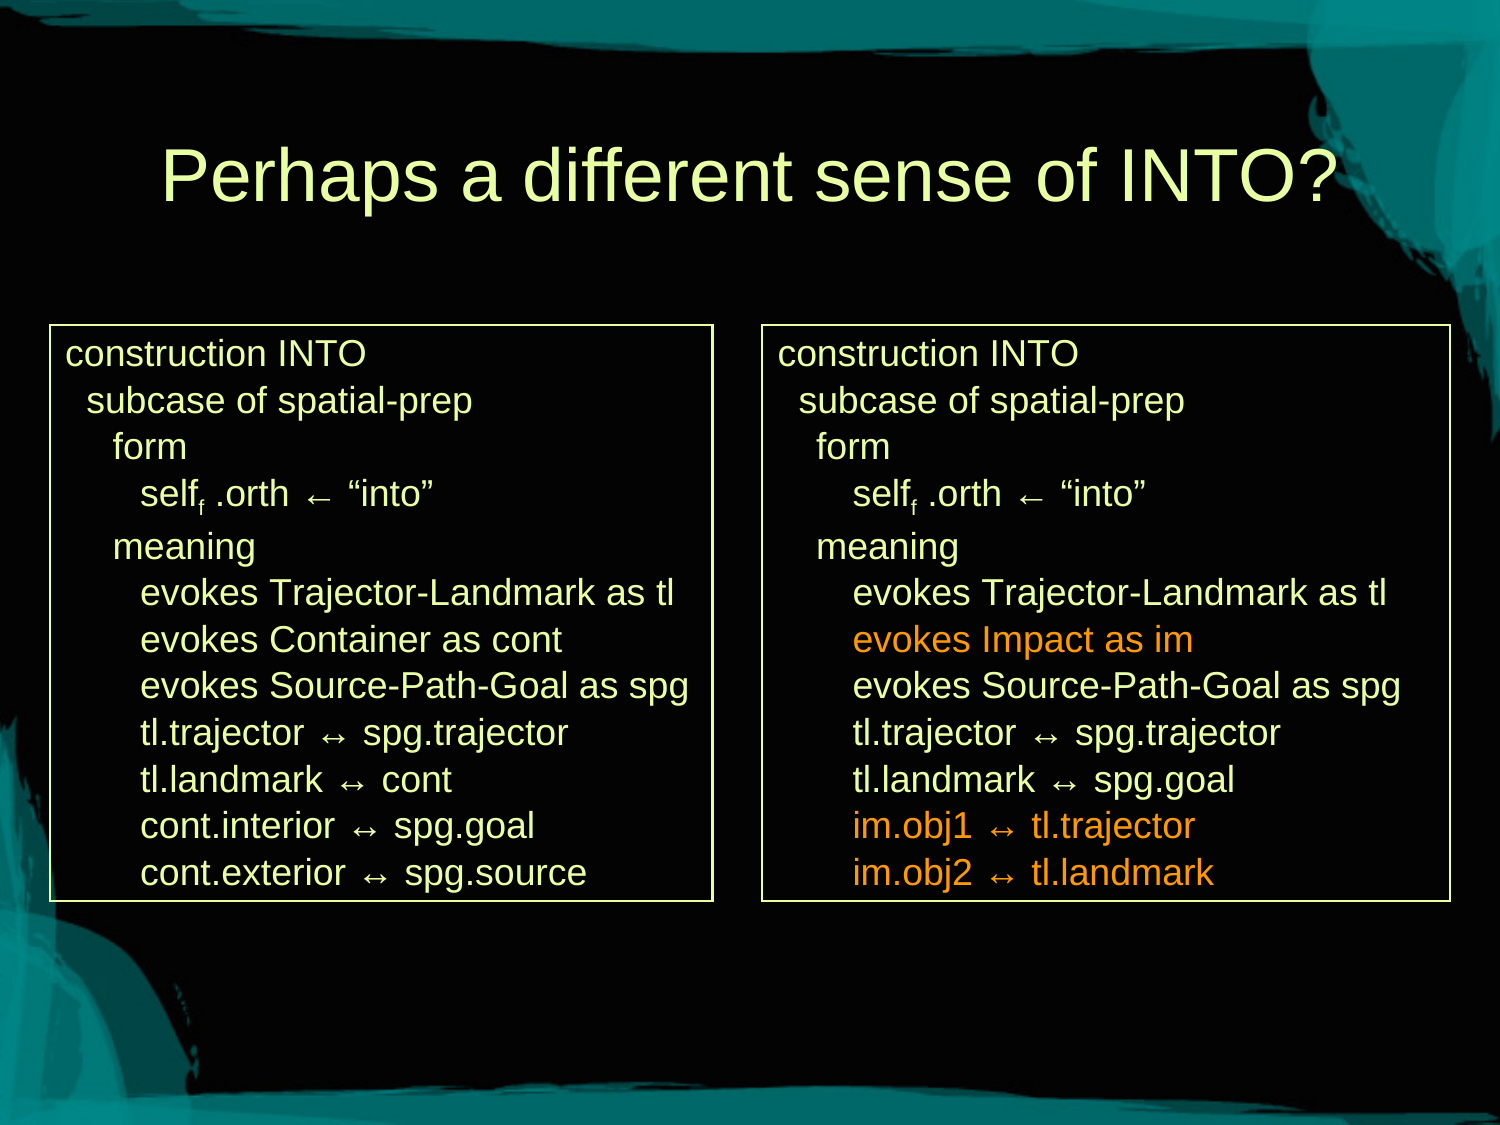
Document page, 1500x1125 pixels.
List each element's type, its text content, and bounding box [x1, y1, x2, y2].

picture [0, 0, 1500, 1125]
text_box construction INTO subcase of spatial-prep form selff .orth ← “into” meaning evokes Trajector-Landmark as tl evokes Container as cont evokes Source-Path-Goal as spg tl.trajector ↔ spg.trajector tl.landmark ↔ cont cont.interior ↔ spg.goal cont.exterior ↔ spg.source [50, 324, 713, 902]
title Perhaps a different sense of INTO? [112, 87, 1388, 263]
text_box construction INTO subcase of spatial-prep form selff .orth ← “into” meaning evokes Trajector-Landmark as tl evokes Impact as im evokes Source-Path-Goal as spg tl.trajector ↔ spg.trajector tl.landmark ↔ spg.goal im.obj1 ↔ tl.trajector im.obj2 ↔ tl.landmark [762, 324, 1450, 902]
